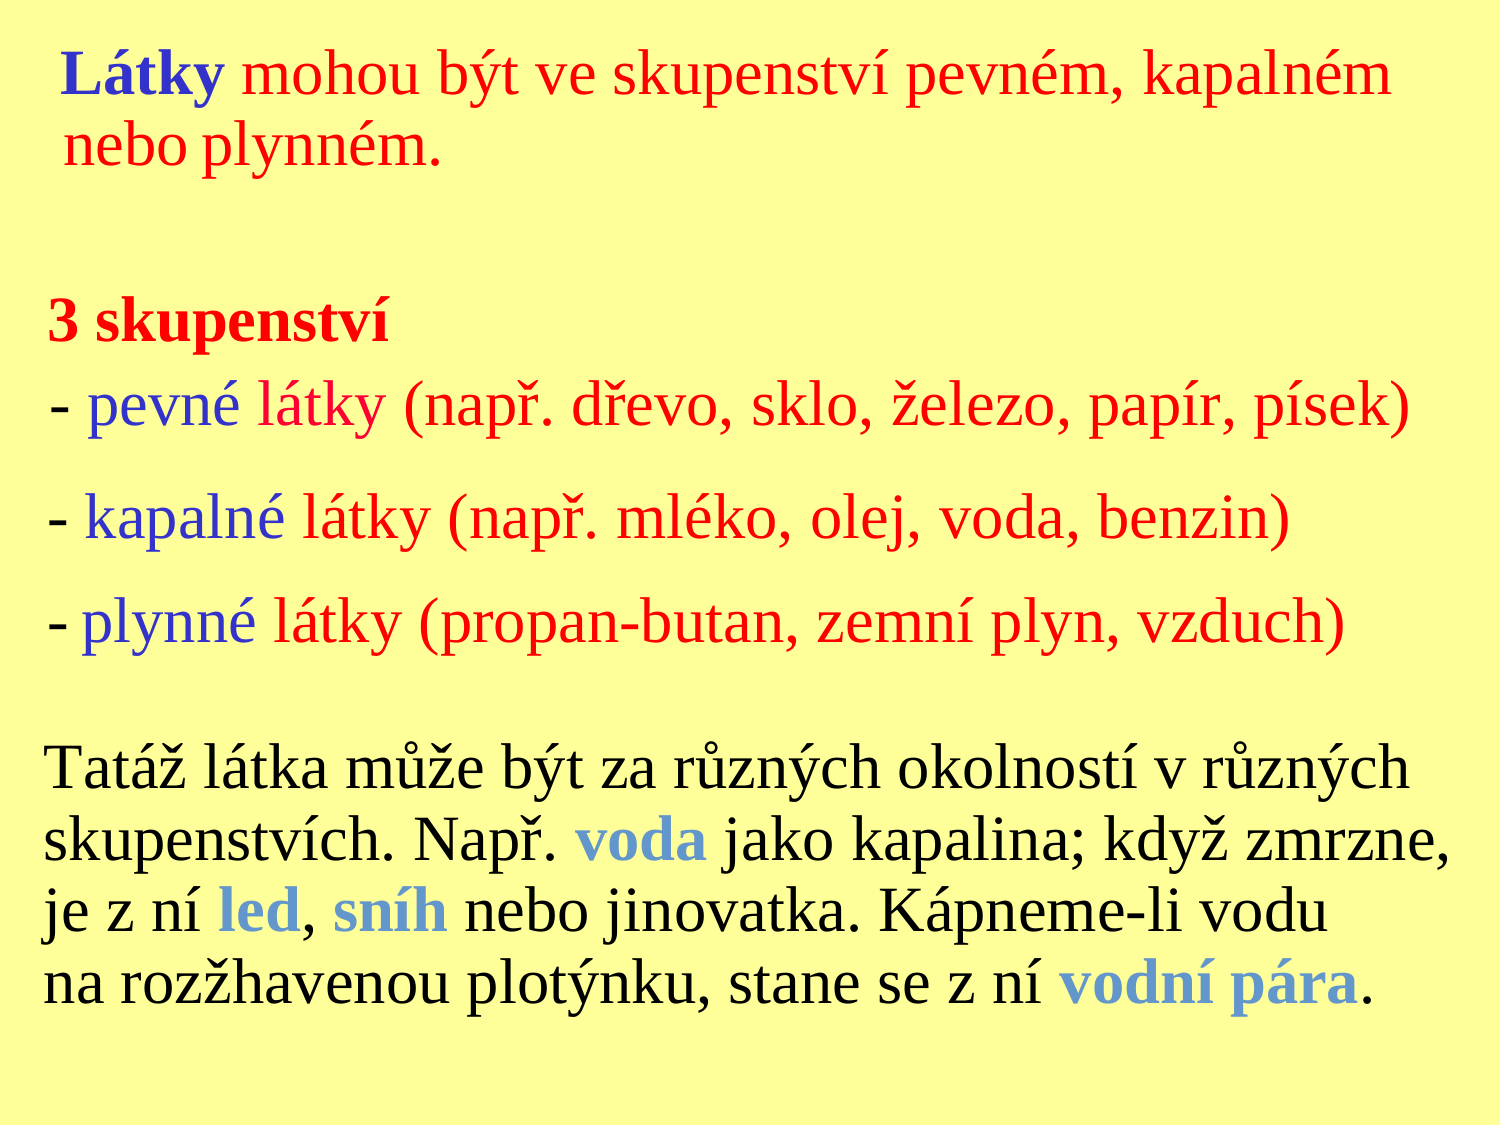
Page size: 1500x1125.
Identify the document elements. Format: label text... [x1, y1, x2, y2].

text_box - pevné látky (např. dřevo, sklo, železo, papír, písek) [34, 360, 1428, 448]
text_box Látky mohou být ve skupenství pevném, kapalném [29, 29, 1426, 117]
text_box nebo plynném. [0, 100, 490, 188]
text_box Tatáž látka může být za různých okolností v různých skupenstvích. Např. voda jako kapalina; když zmrzne, je z ní led, sníh nebo jinovatka. Kápneme-li vodu na rozžhavenou plotýnku, stane se z ní vodní pára. [29, 723, 1468, 1026]
text_box 3 skupenství [0, 276, 411, 473]
text_box - kapalné látky (např. mléko, olej, voda, benzin) [0, 473, 1364, 561]
text_box - plynné látky (propan-butan, zemní plyn, vzduch) [0, 577, 1500, 665]
